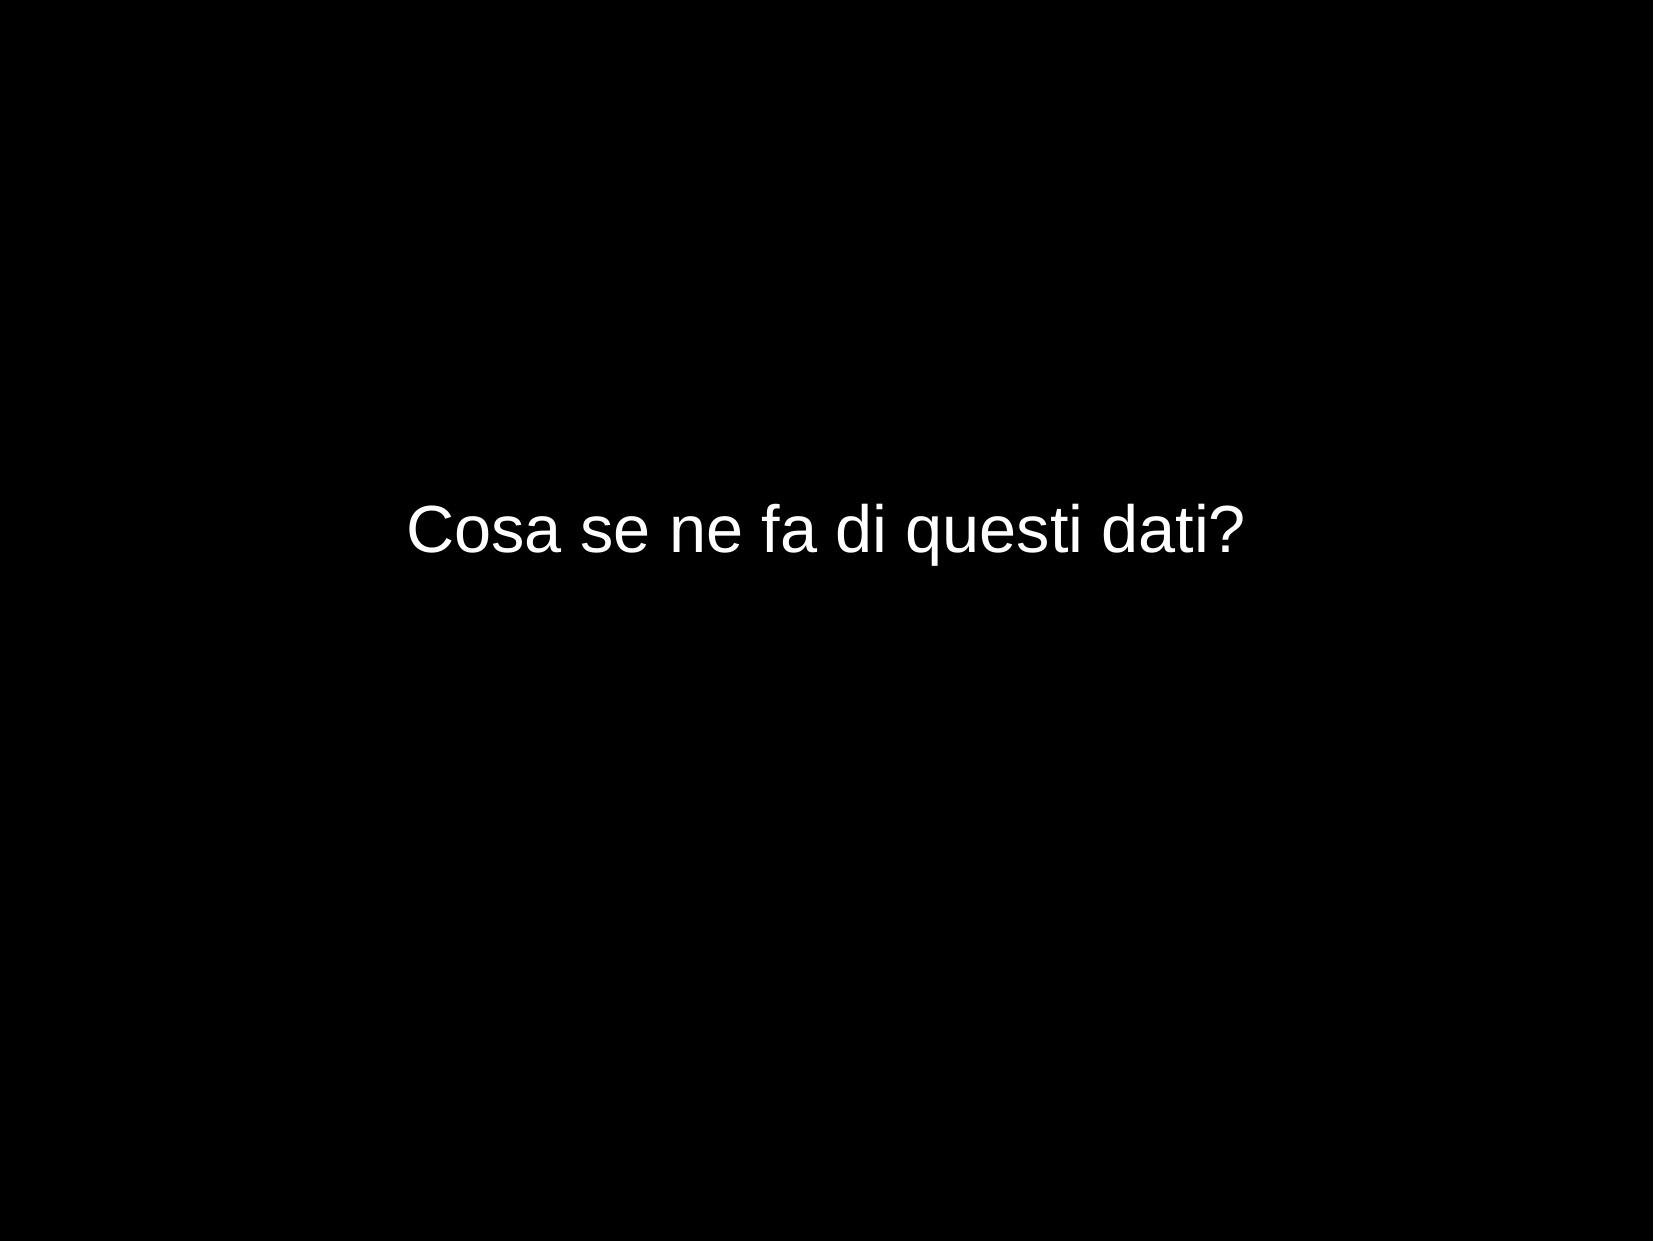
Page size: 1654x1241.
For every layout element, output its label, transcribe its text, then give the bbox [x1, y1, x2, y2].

subtitle Cosa se ne fa di questi dati? [82, 49, 1571, 1010]
